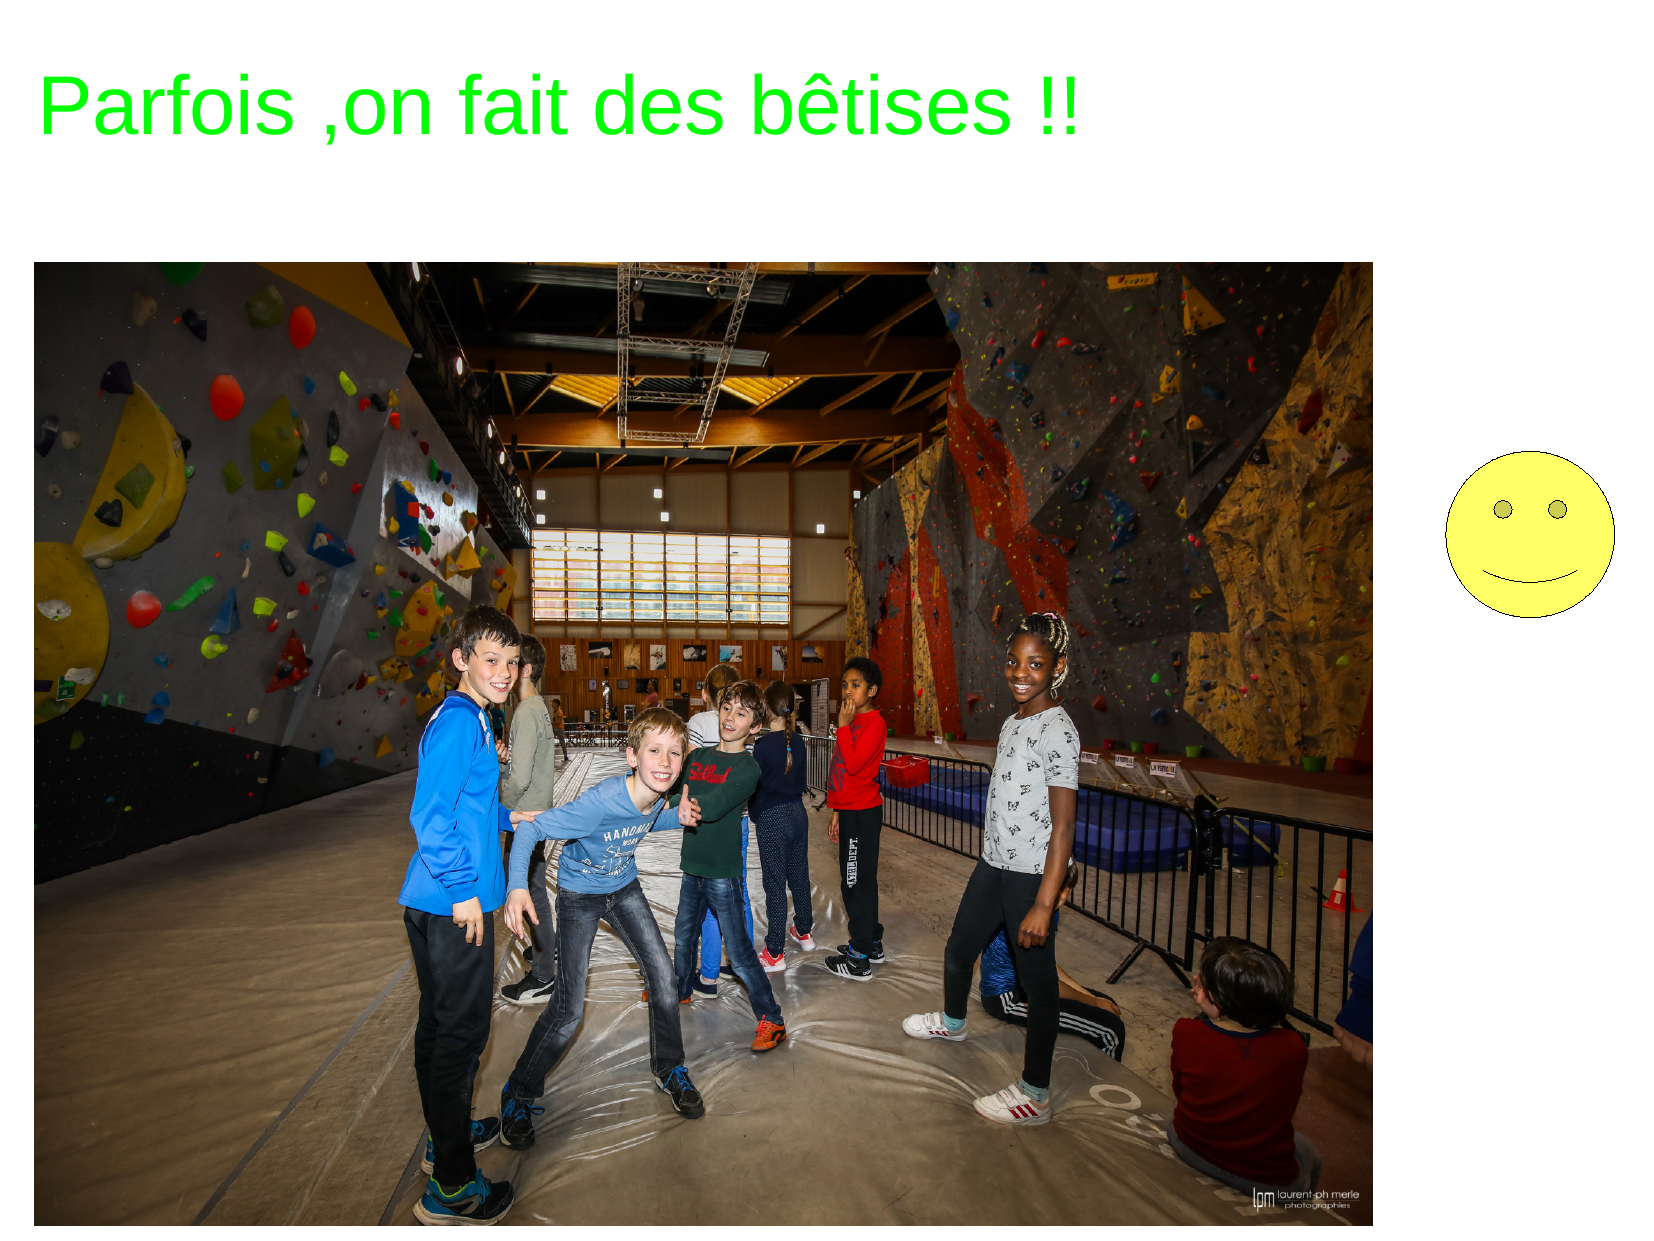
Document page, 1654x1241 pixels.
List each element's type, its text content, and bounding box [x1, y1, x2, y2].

text_box [1445, 451, 1615, 618]
text_box Parfois ,on fait des bêtises !! [22, 52, 1335, 160]
picture [34, 262, 1373, 1226]
